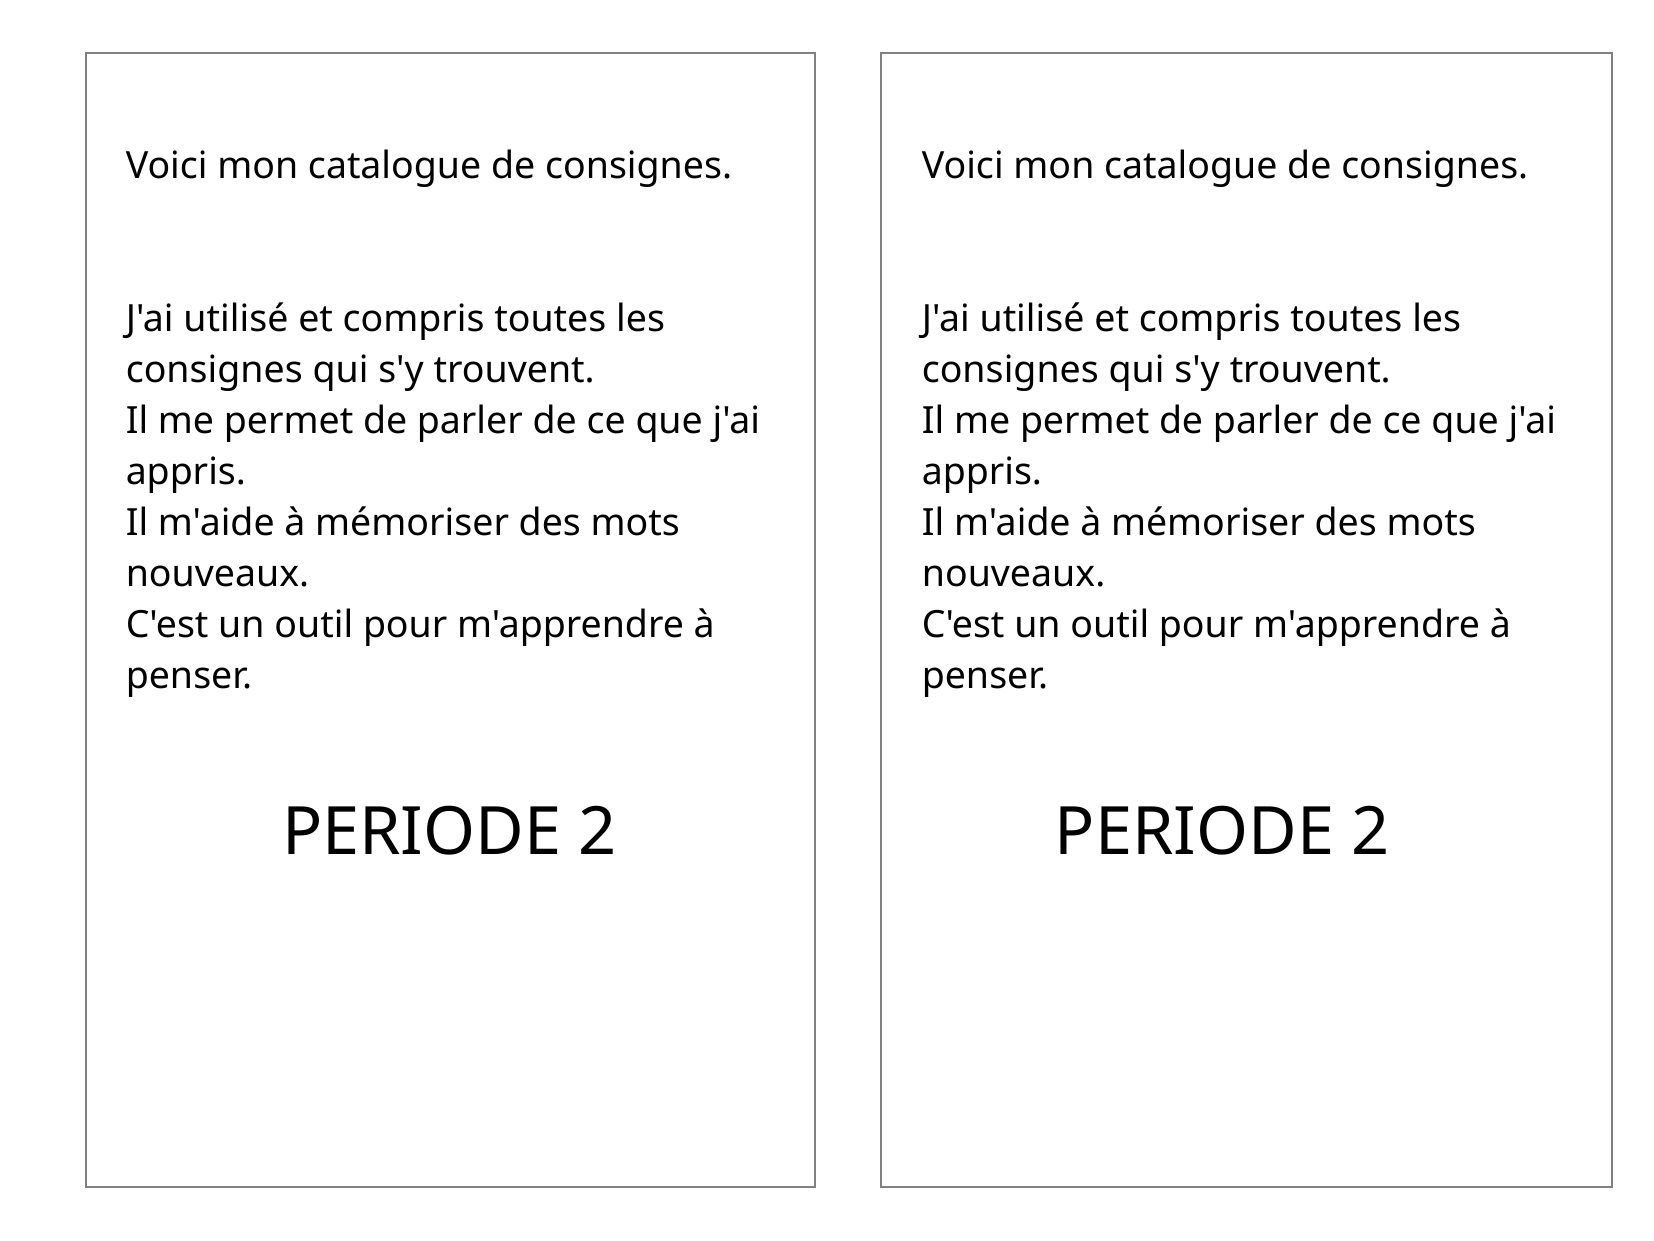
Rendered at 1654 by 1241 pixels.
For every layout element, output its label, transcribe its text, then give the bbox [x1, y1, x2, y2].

text_box Voici mon catalogue de consignes. J'ai utilisé et compris toutes les consignes qui s'y trouvent. Il me permet de parler de ce que j'ai appris. Il m'aide à mémoriser des mots nouveaux. C'est un outil pour m'apprendre à penser. [111, 130, 791, 573]
text_box [881, 53, 1612, 1187]
text_box PERIODE 2 [1048, 775, 1397, 860]
text_box PERIODE 2 [276, 775, 624, 860]
text_box Voici mon catalogue de consignes. J'ai utilisé et compris toutes les consignes qui s'y trouvent. Il me permet de parler de ce que j'ai appris. Il m'aide à mémoriser des mots nouveaux. C'est un outil pour m'apprendre à penser. [907, 130, 1587, 573]
text_box [86, 53, 815, 1187]
